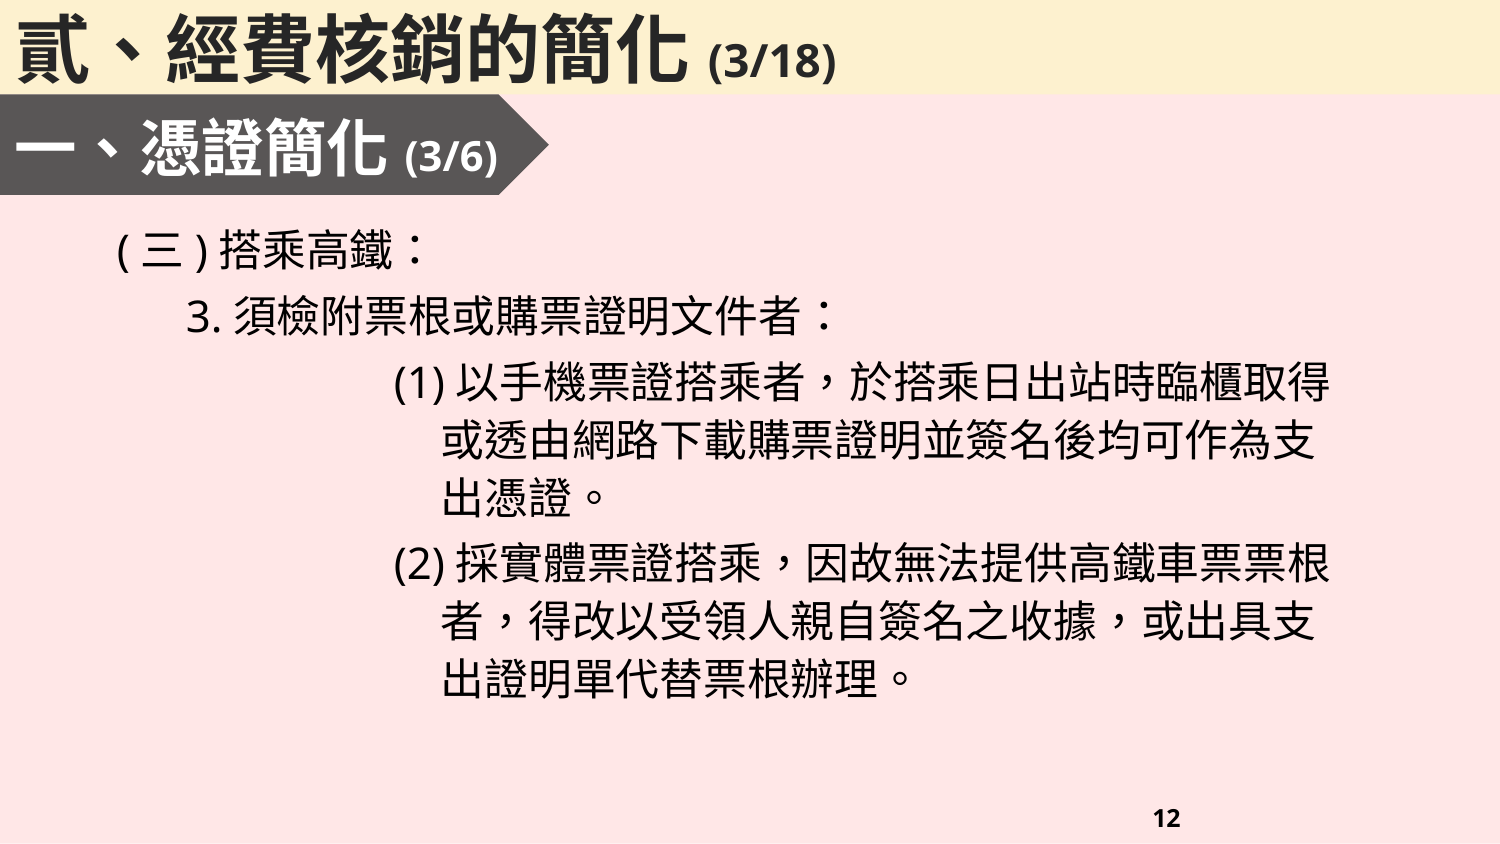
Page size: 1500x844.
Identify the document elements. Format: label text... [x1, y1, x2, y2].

list (三)搭乘高鐵： 3.須檢附票根或購票證明文件者： (1)以手機票證搭乘者，於搭乘日出站時臨櫃取得或透由網路下載購票證明並簽名後均可作為支出憑證。 (2)採實體票證搭乘，因故無法提供高鐵車票票根者，得改以受領人親自簽名之收據，或出具支出證明單代替票根辦理。 [101, 210, 1369, 808]
text_box 貳、經費核銷的簡化(3/18) [0, 0, 1500, 95]
text_box 11 [1137, 671, 1498, 844]
text_box [0, 94, 1500, 844]
text_box 一、憑證簡化(3/6) [0, 97, 529, 195]
